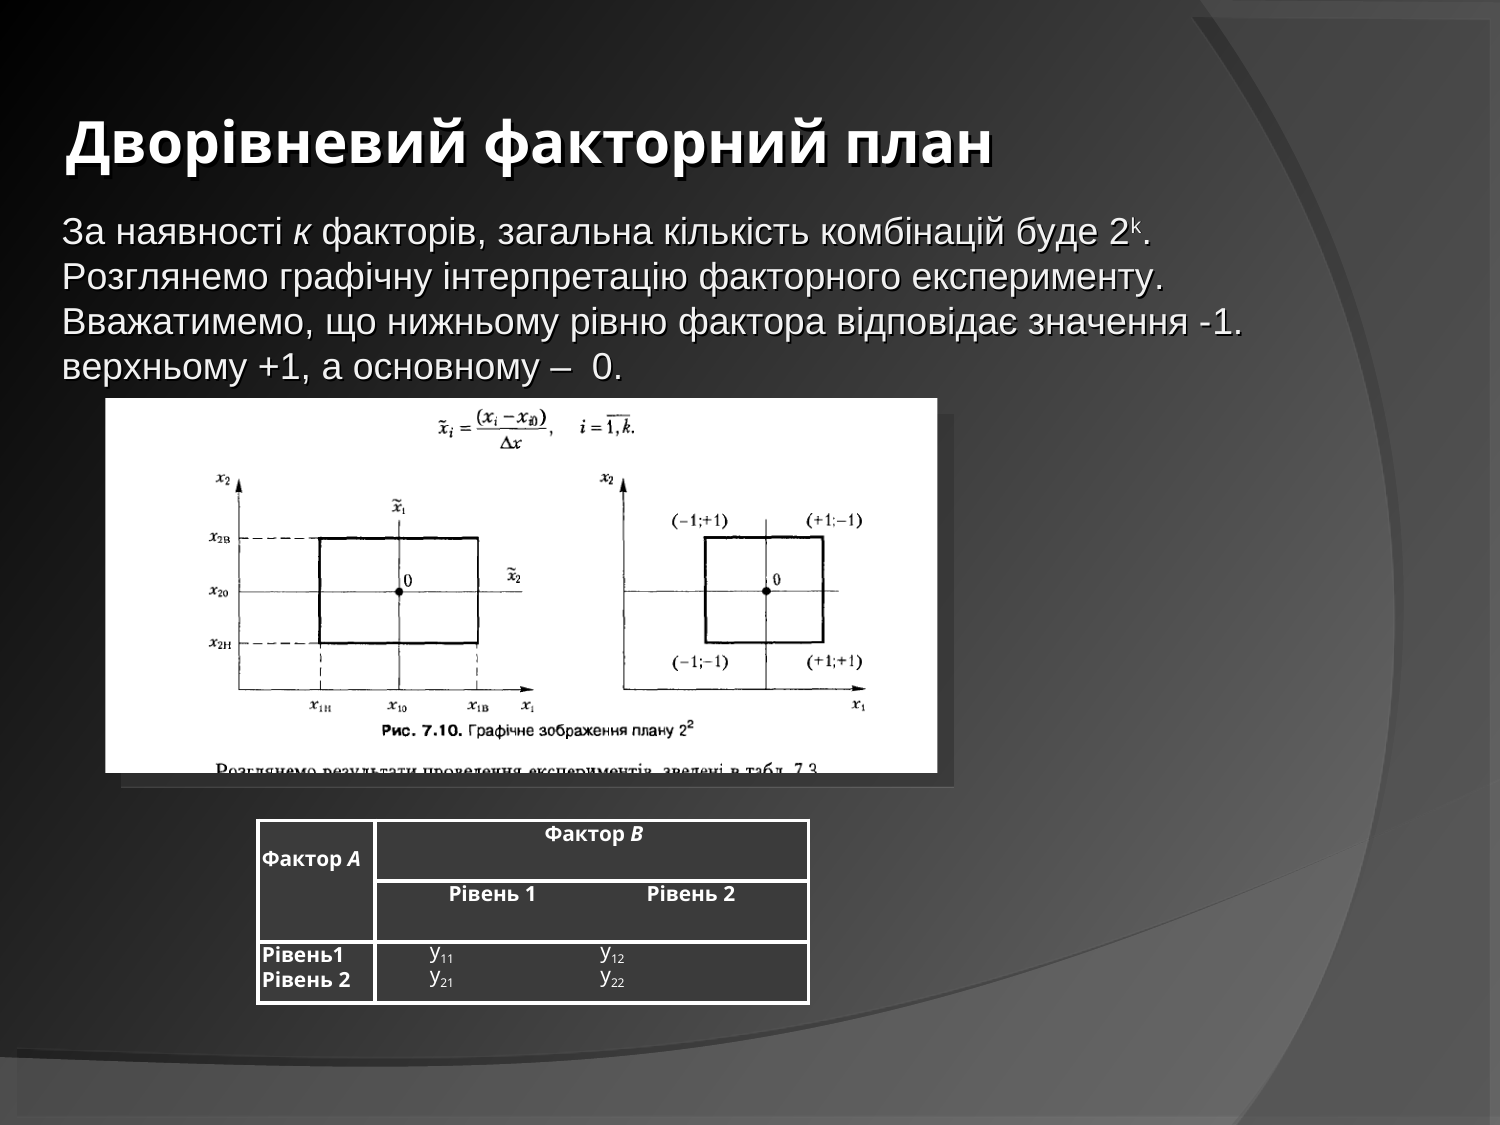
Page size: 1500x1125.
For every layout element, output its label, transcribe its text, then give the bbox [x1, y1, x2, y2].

picture [105, 398, 938, 773]
text_box За наявності к факторів, загальна кількість комбінацій буде 2k. Розглянемо графічну інтерпретацію факторного експерименту. Вважатимемо, що нижньому рівню фактора відповідає значення -1. верхньому +1, а основному – 0. [46, 199, 1266, 395]
table_header Фактор В [377, 822, 807, 879]
table_cell Рівень1 Рівень 2 [260, 944, 373, 1001]
title Дворівневий факторний план [58, 93, 1219, 188]
table_cell Рівень 1 Рівень 2 [377, 883, 807, 940]
table_header Фактор А [260, 822, 373, 940]
table_cell y11 y12 y21 y22 [377, 944, 807, 1001]
